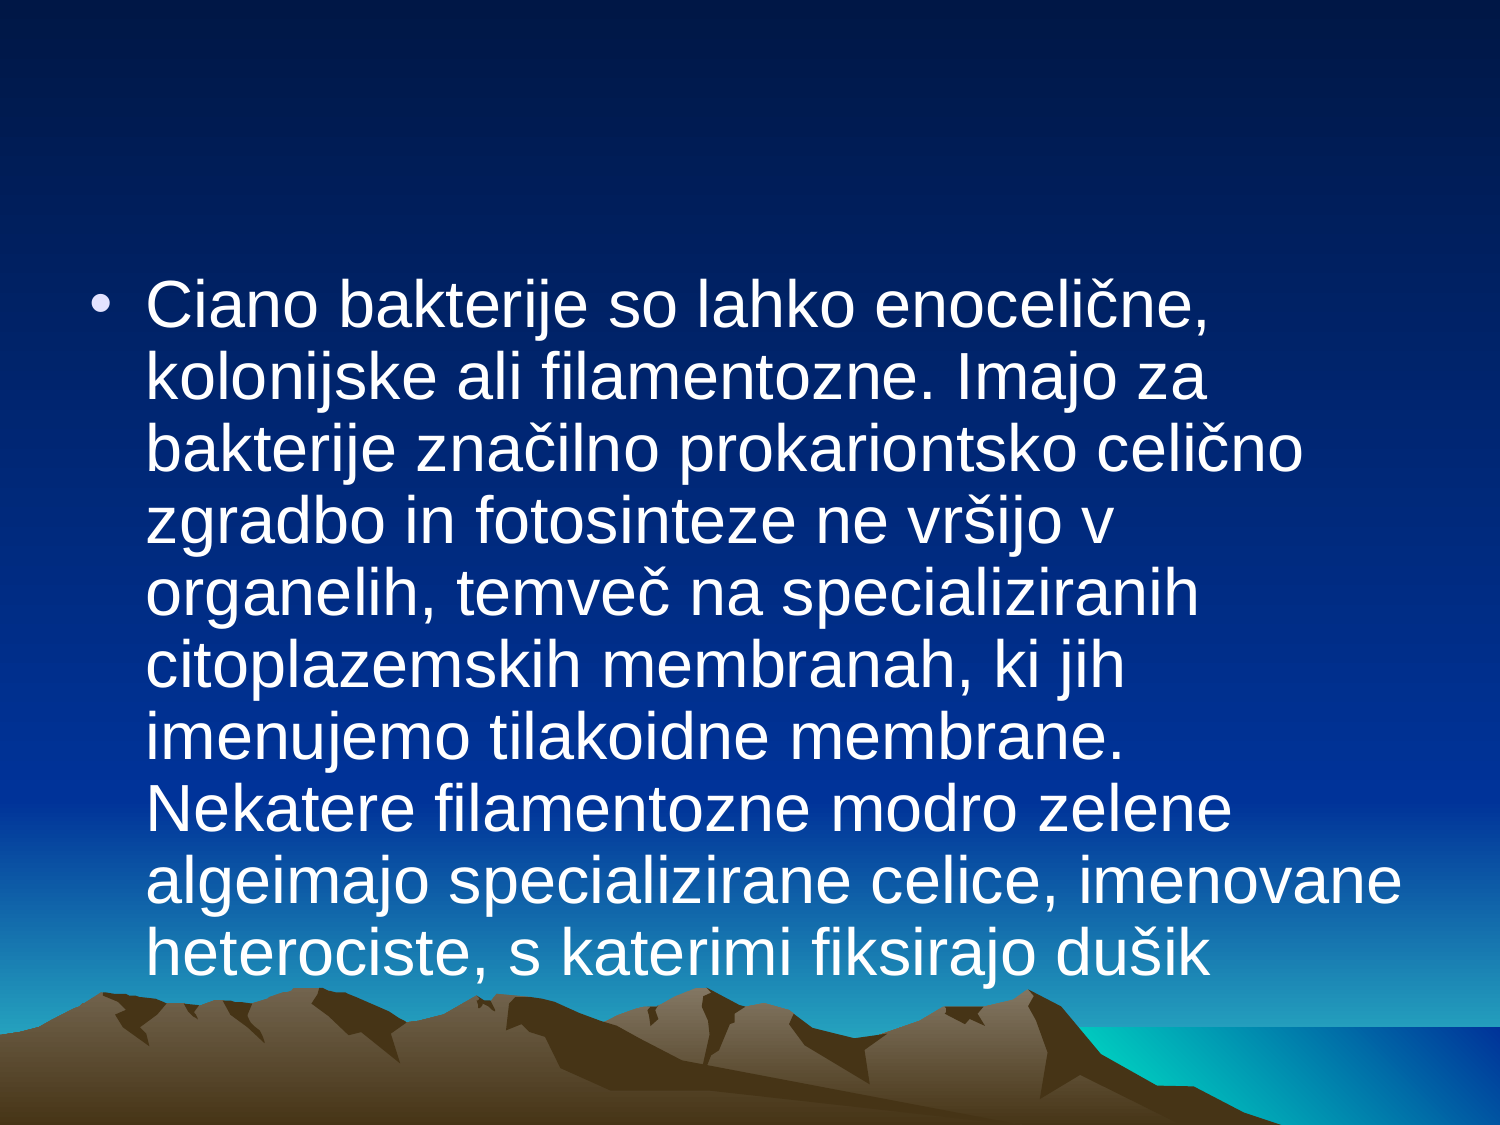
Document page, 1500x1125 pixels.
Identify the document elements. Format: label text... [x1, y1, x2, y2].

list Ciano bakterije so lahko enocelične, kolonijske ali filamentozne. Imajo za bakterije značilno prokariontsko celično zgradbo in fotosinteze ne vršijo v organelih, temveč na specializiranih citoplazemskih membranah, ki jih imenujemo tilakoidne membrane. Nekatere filamentozne modro zelene algeimajo specializirane celice, imenovane heterociste, s katerimi fiksirajo dušik [75, 262, 1425, 998]
